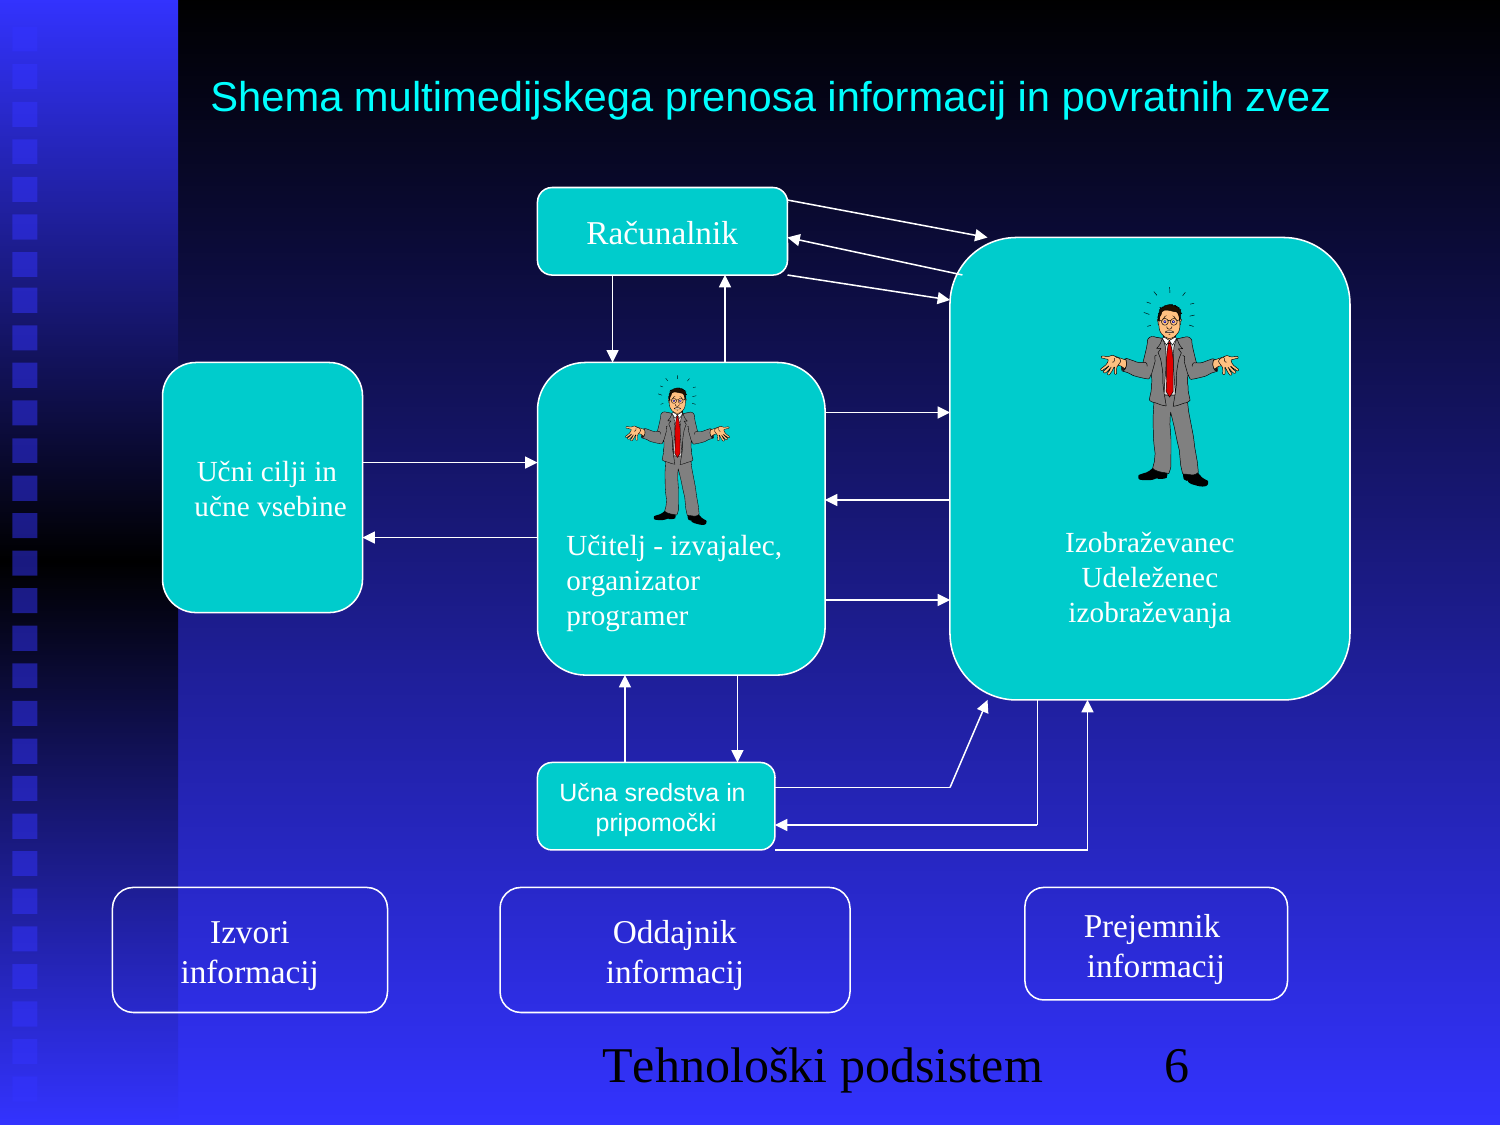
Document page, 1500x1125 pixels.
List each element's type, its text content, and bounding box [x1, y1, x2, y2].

text_box Izobraževanec Udeleženec izobraževanja [949, 237, 1351, 700]
picture [624, 375, 731, 526]
text_box Računalnik [537, 187, 788, 276]
text_box Izvori informacij [112, 887, 388, 1013]
text_box Oddajnik informacij [500, 887, 851, 1013]
text_box Prejemnik informacij [1024, 887, 1288, 1000]
text_box Učni cilji in učne vsebine [162, 362, 363, 613]
title Shema multimedijskega prenosa informacij in povratnih zvez [160, 62, 1500, 128]
text_box Učitelj - izvajalec, organizator programer [537, 362, 826, 676]
picture [1100, 287, 1240, 487]
text_box Učna sredstva in pripomočki [537, 762, 775, 850]
